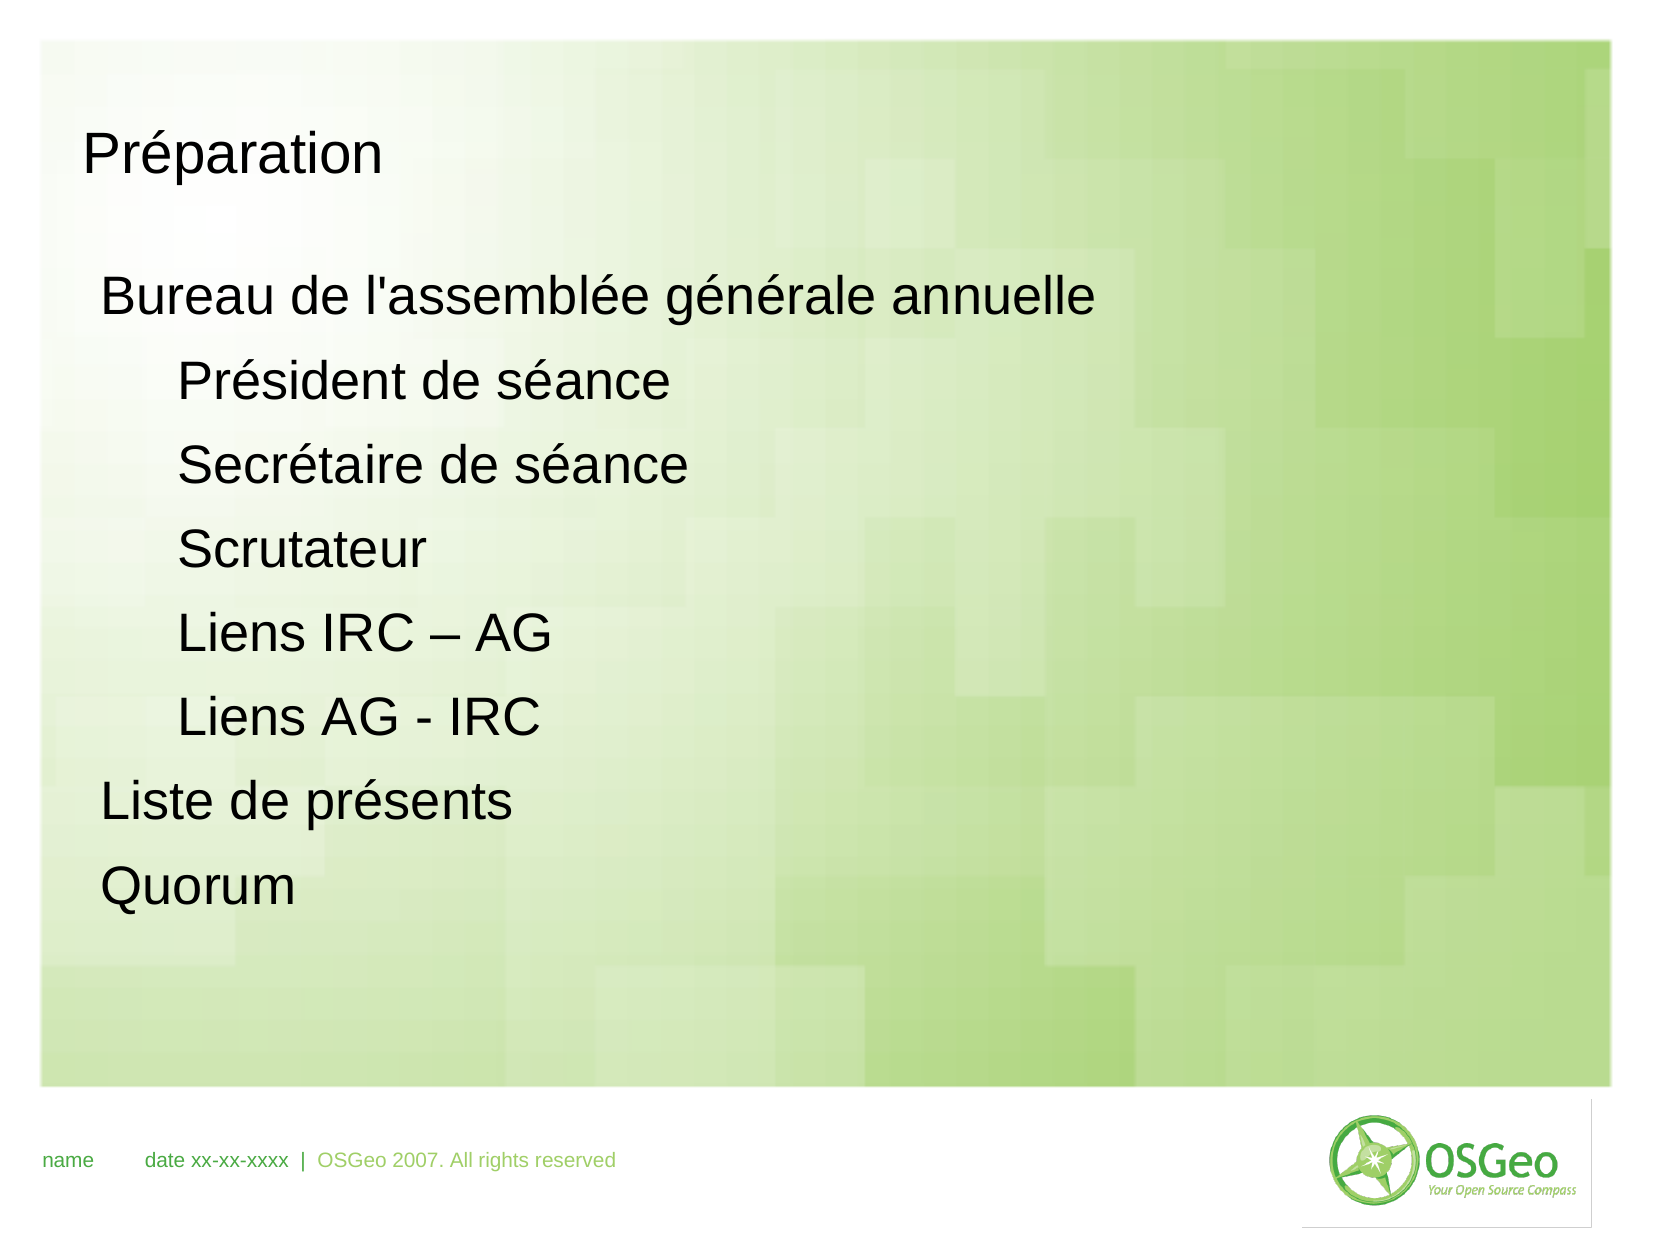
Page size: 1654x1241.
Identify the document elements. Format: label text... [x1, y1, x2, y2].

picture [0, 1, 1654, 1239]
title Préparation [82, 49, 1571, 257]
list Bureau de l'assemblée générale annuelle Président de séance Secrétaire de séance Scrutateur Liens IRC – AG Liens AG - IRC Liste de présents Quorum [82, 265, 1571, 1109]
